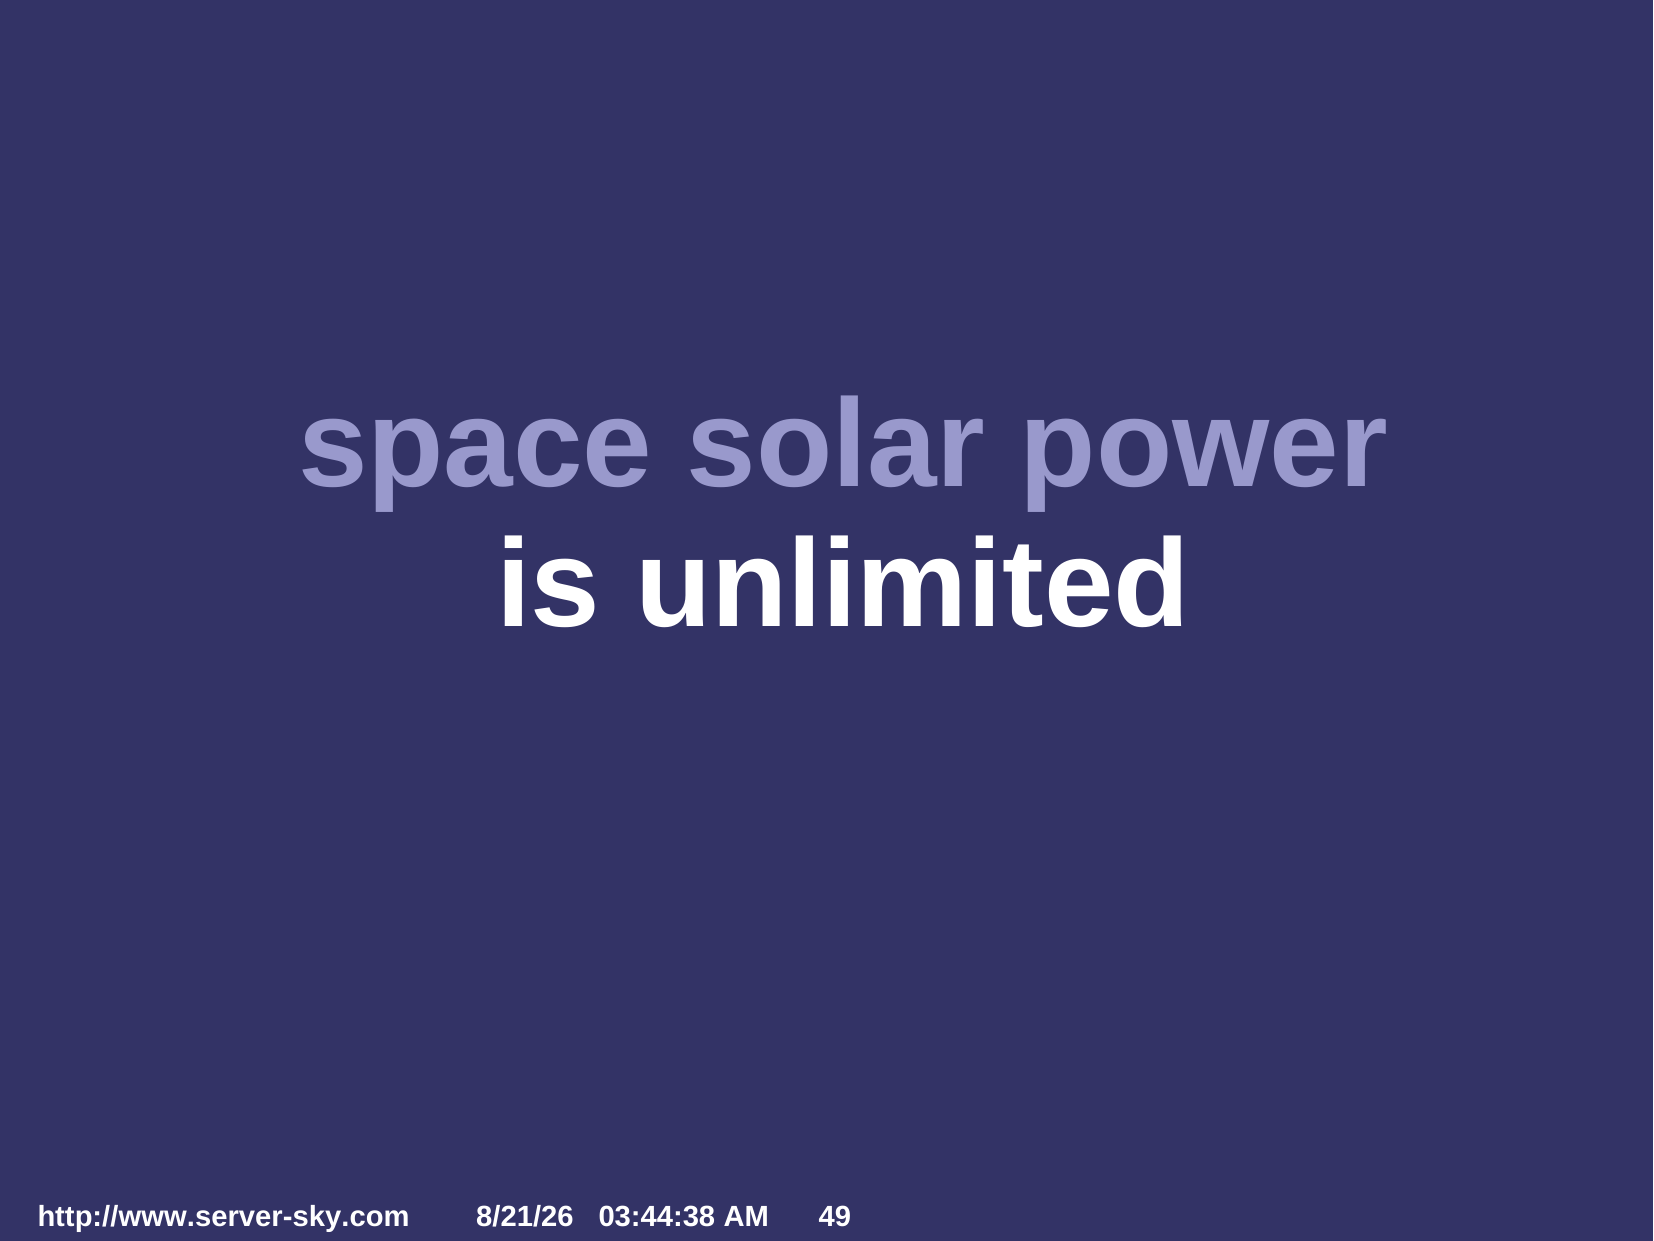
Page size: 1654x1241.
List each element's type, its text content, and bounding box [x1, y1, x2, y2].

list space solar power is unlimited [105, 233, 1571, 985]
